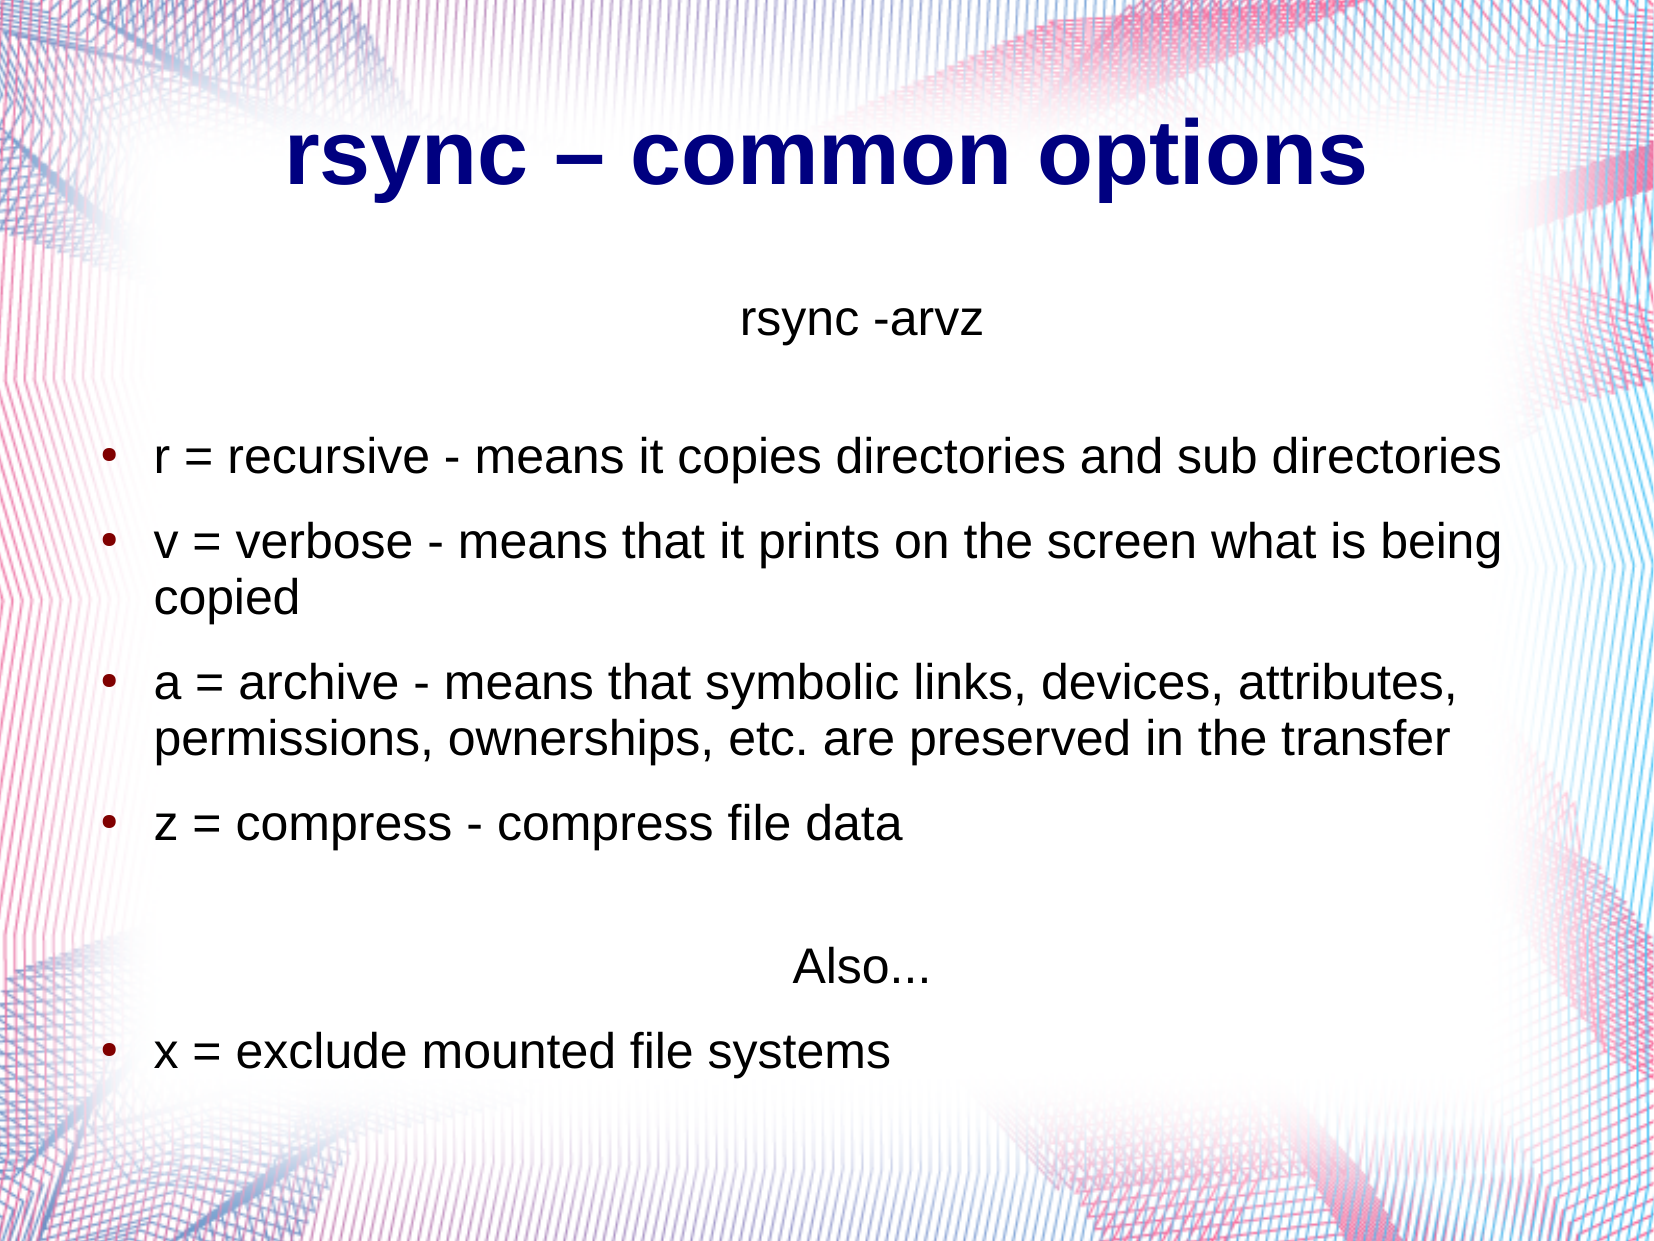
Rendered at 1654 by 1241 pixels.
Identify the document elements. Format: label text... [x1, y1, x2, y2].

title rsync – common options [82, 56, 1571, 250]
picture [0, 0, 1654, 1241]
list rsync -arvz r = recursive - means it copies directories and sub directories v = verbose - means that it prints on the screen what is being copied a = archive - means that symbolic links, devices, attributes, permissions, ownerships, etc. are preserved in the transfer z = compress - compress file data Also... x = exclude mounted file systems [82, 290, 1571, 1241]
